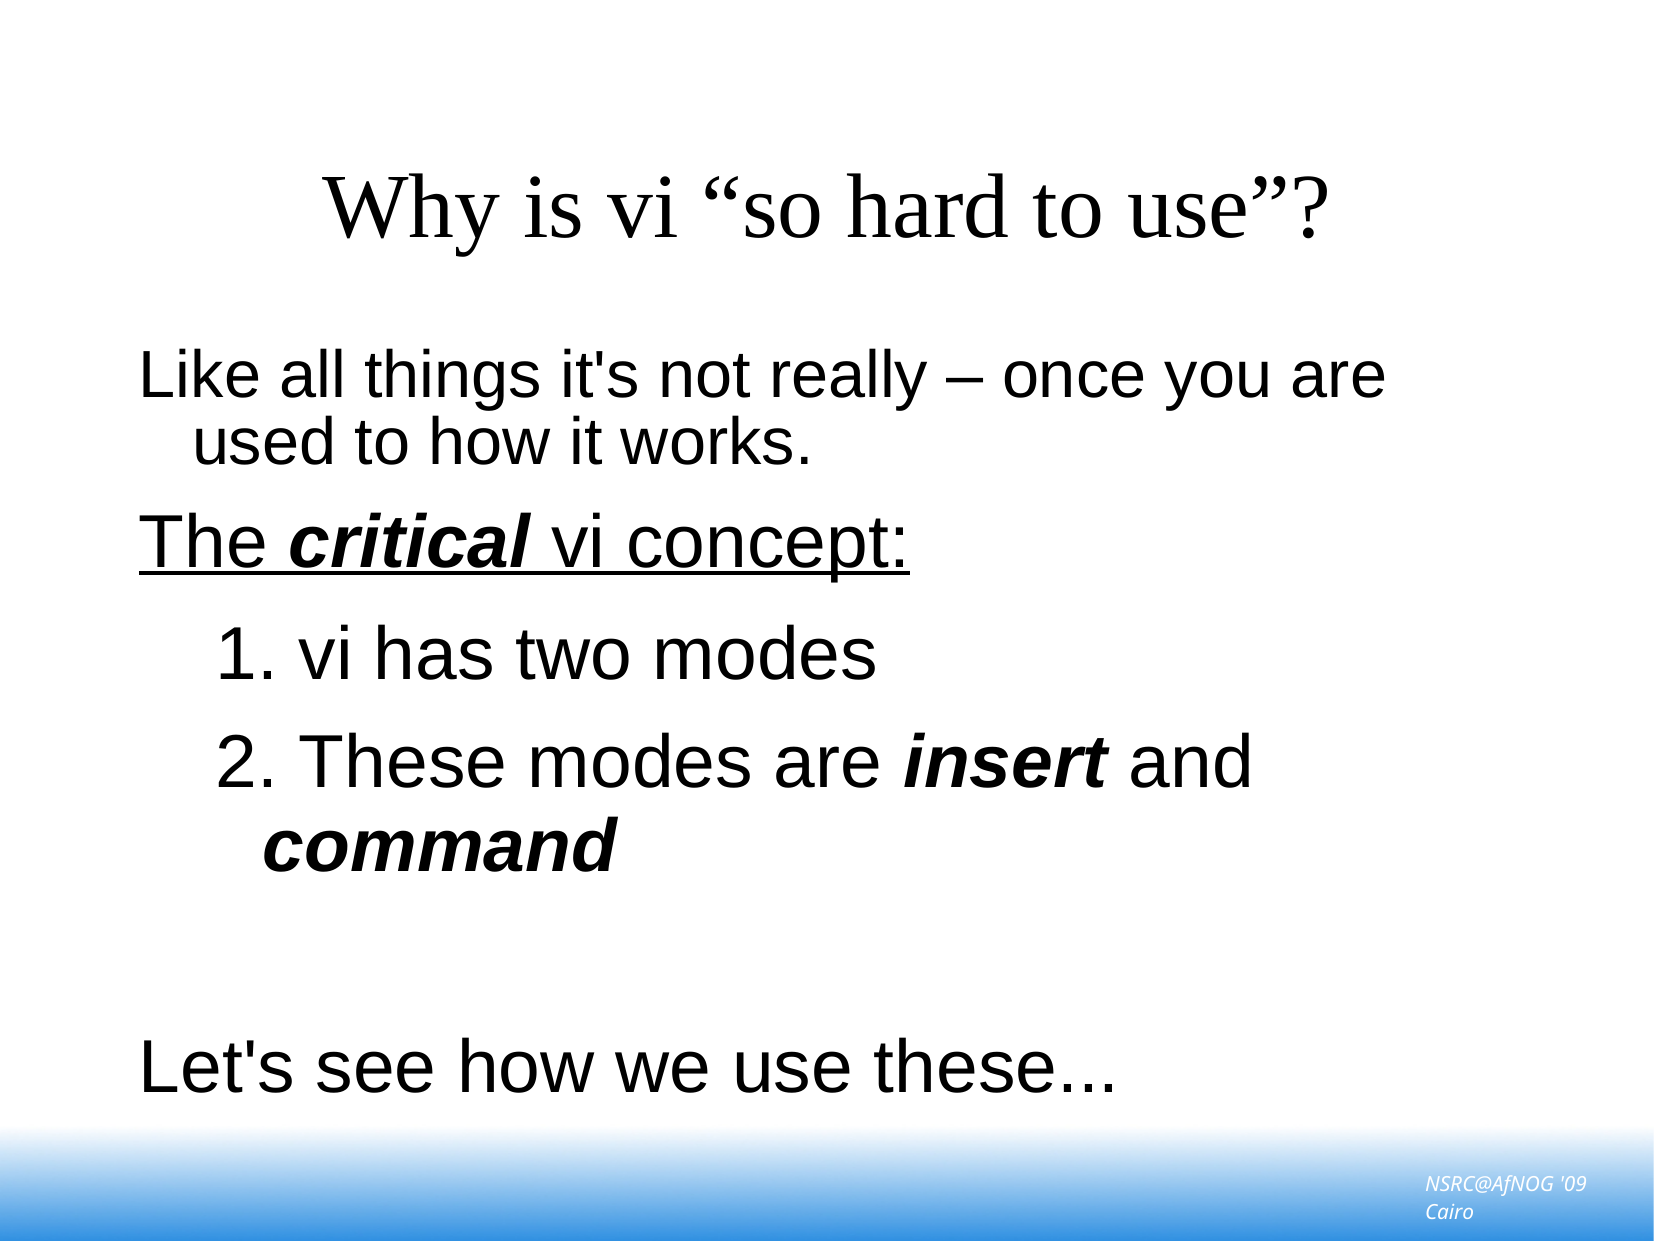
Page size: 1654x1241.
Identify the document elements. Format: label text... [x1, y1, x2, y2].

list Like all things it's not really – once you are used to how it works. The critical vi concept: vi has two modes These modes are insert and command Let's see how we use these... [121, 344, 1534, 1135]
title Why is vi “so hard to use”? [121, 102, 1534, 311]
picture [0, 1124, 1654, 1241]
